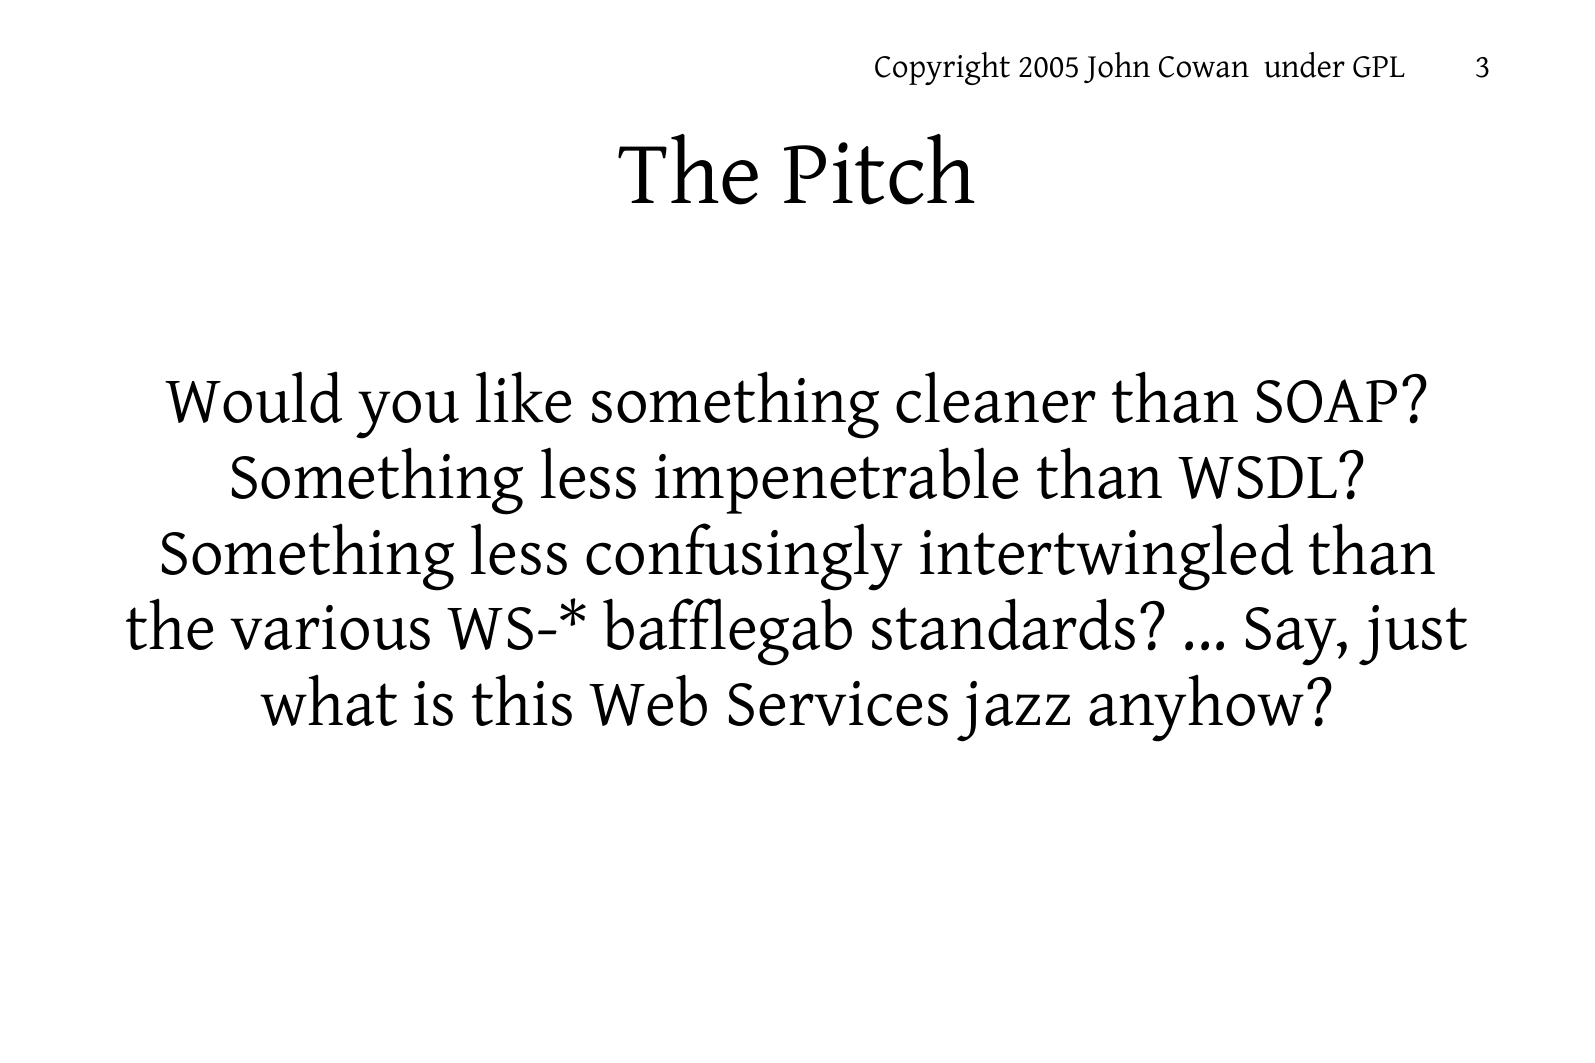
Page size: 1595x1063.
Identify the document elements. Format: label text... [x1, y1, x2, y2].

subtitle Would you like something cleaner than SOAP? Something less impenetrable than WSDL? Something less confusingly intertwingled than the various WS-* bafflegab standards? ... Say, just what is this Web Services jazz anyhow? [117, 220, 1479, 1041]
title The Pitch [117, 88, 1479, 220]
